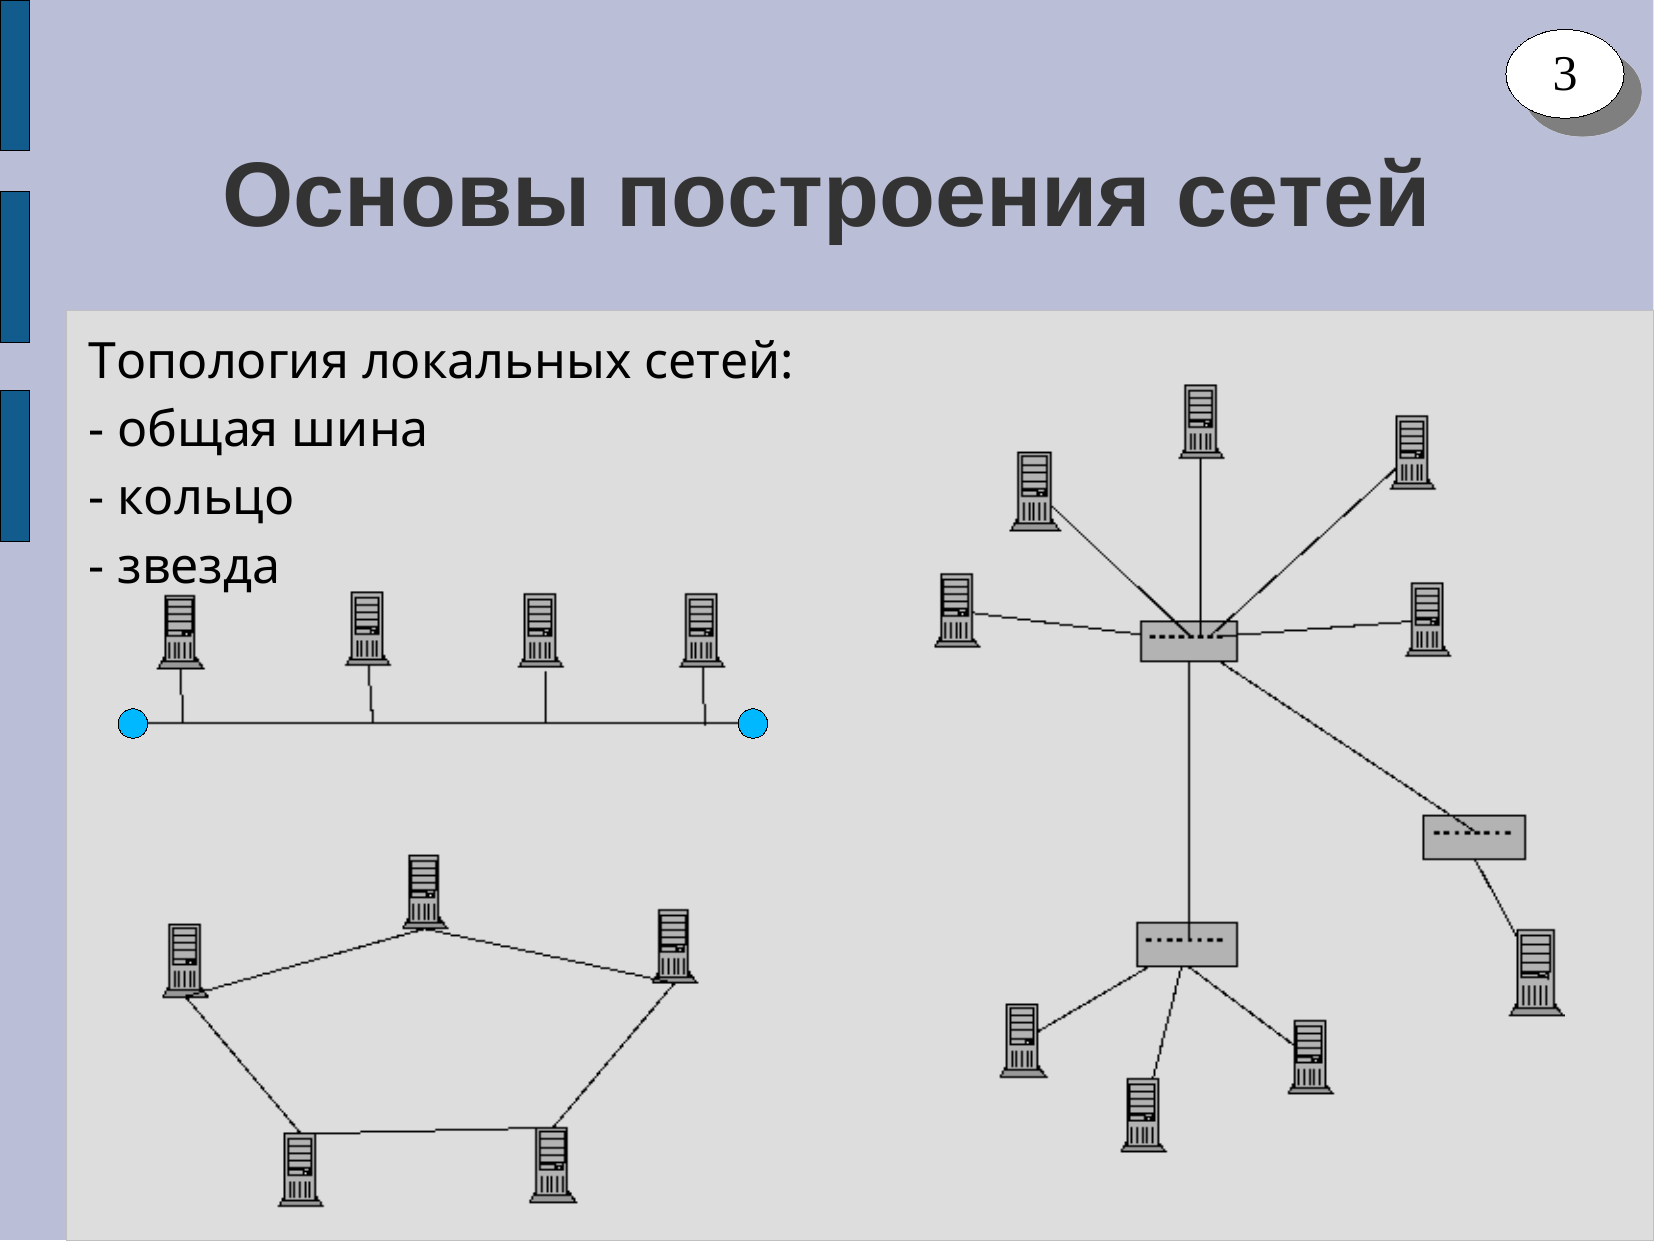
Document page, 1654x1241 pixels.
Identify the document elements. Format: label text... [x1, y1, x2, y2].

text_box [118, 708, 148, 739]
title Основы построения сетей [121, 91, 1534, 299]
text_box Топология локальных сетей: - общая шина - кольцо - звезда [88, 324, 975, 568]
picture [138, 383, 1565, 1240]
text_box [738, 708, 768, 739]
text_box 3 [1505, 29, 1625, 119]
